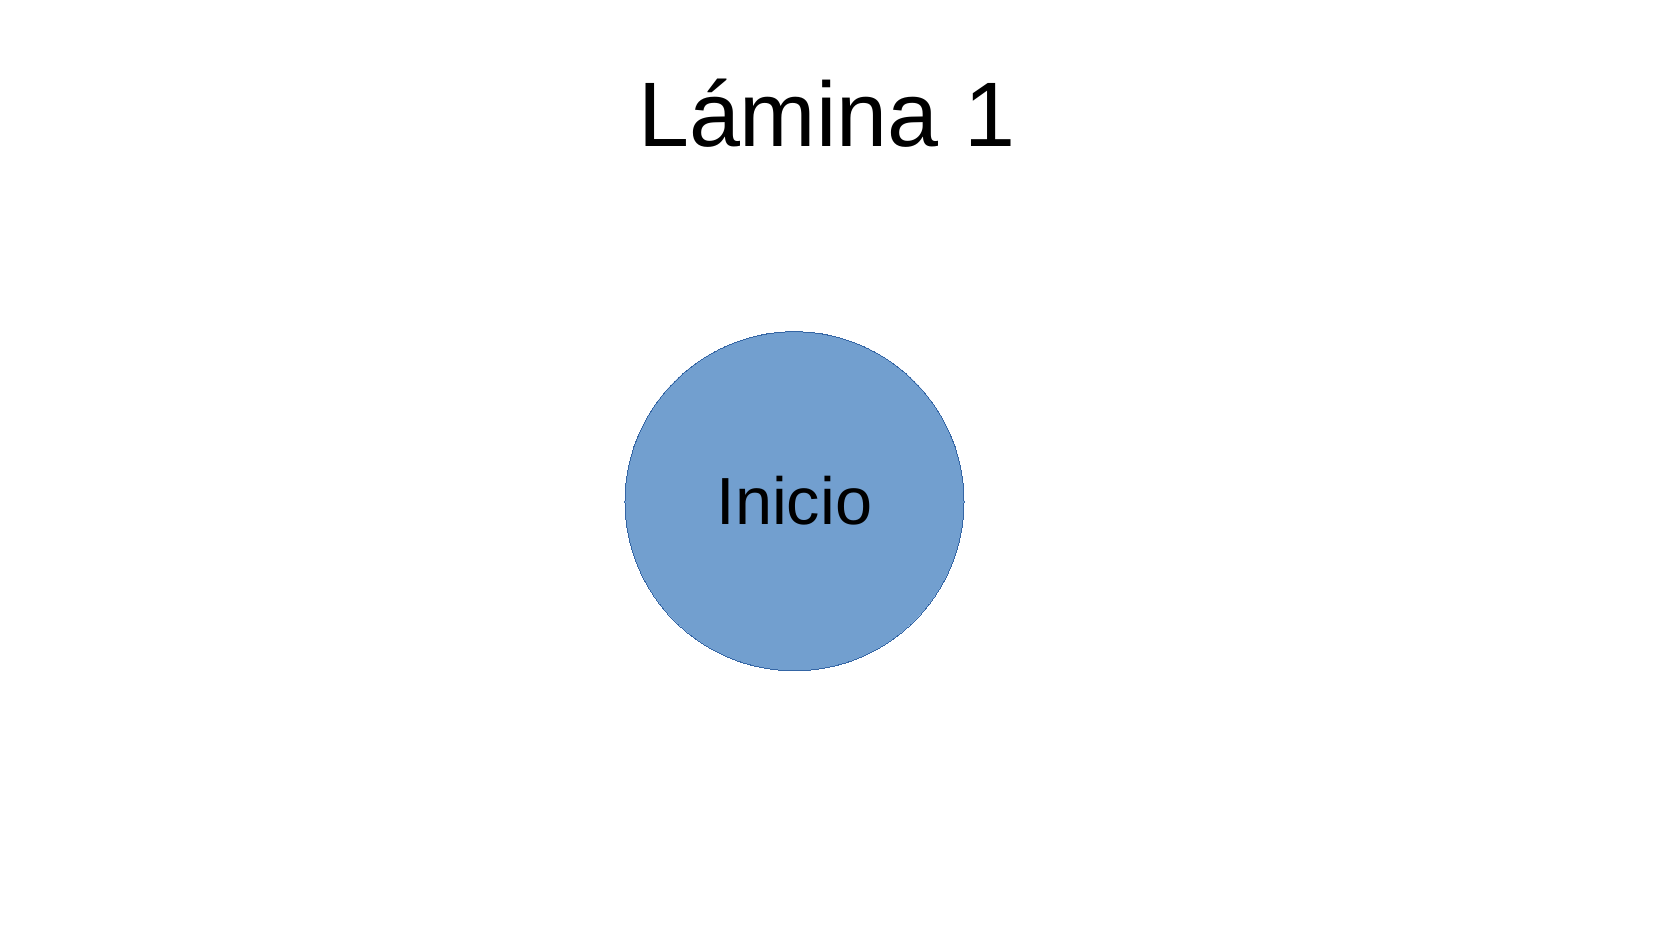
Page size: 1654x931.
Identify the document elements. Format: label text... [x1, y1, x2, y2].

text_box Inicio [624, 331, 965, 671]
title Lámina 1 [82, 37, 1571, 193]
